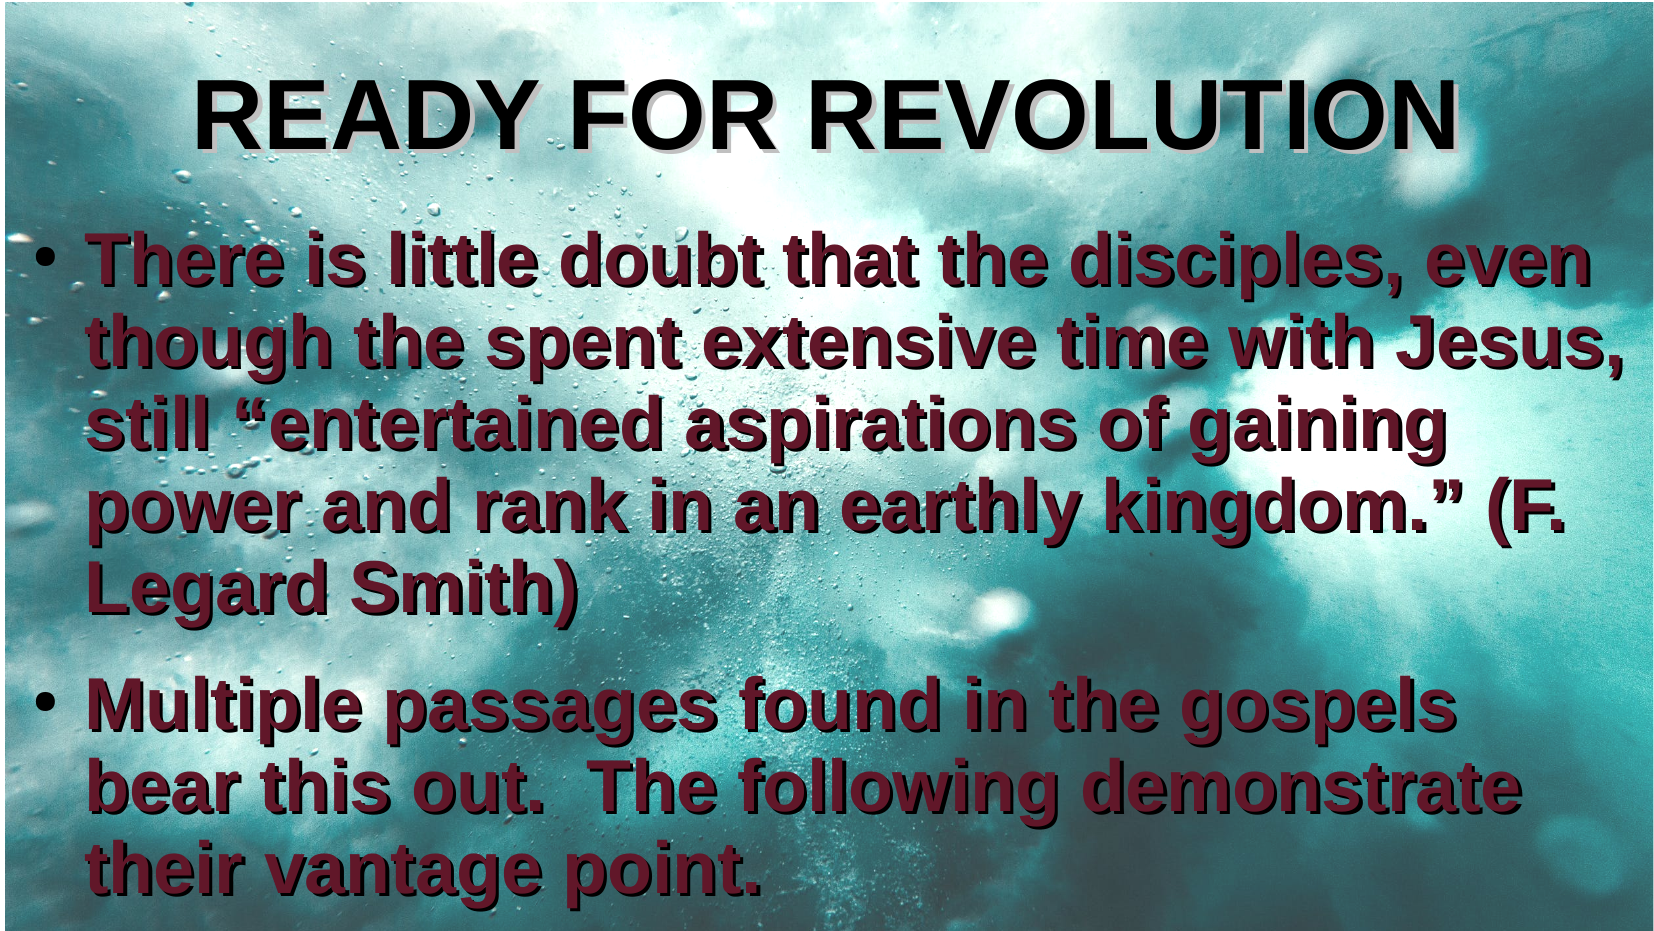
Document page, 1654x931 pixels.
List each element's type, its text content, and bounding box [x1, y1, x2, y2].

picture [5, 2, 1654, 931]
title READY FOR REVOLUTION [82, 37, 1571, 193]
list There is little doubt that the disciples, even though the spent extensive time with Jesus, still “entertained aspirations of gaining power and rank in an earthly kingdom.” (F. Legard Smith) Multiple passages found in the gospels bear this out. The following demonstrate their vantage point. [15, 217, 1636, 916]
